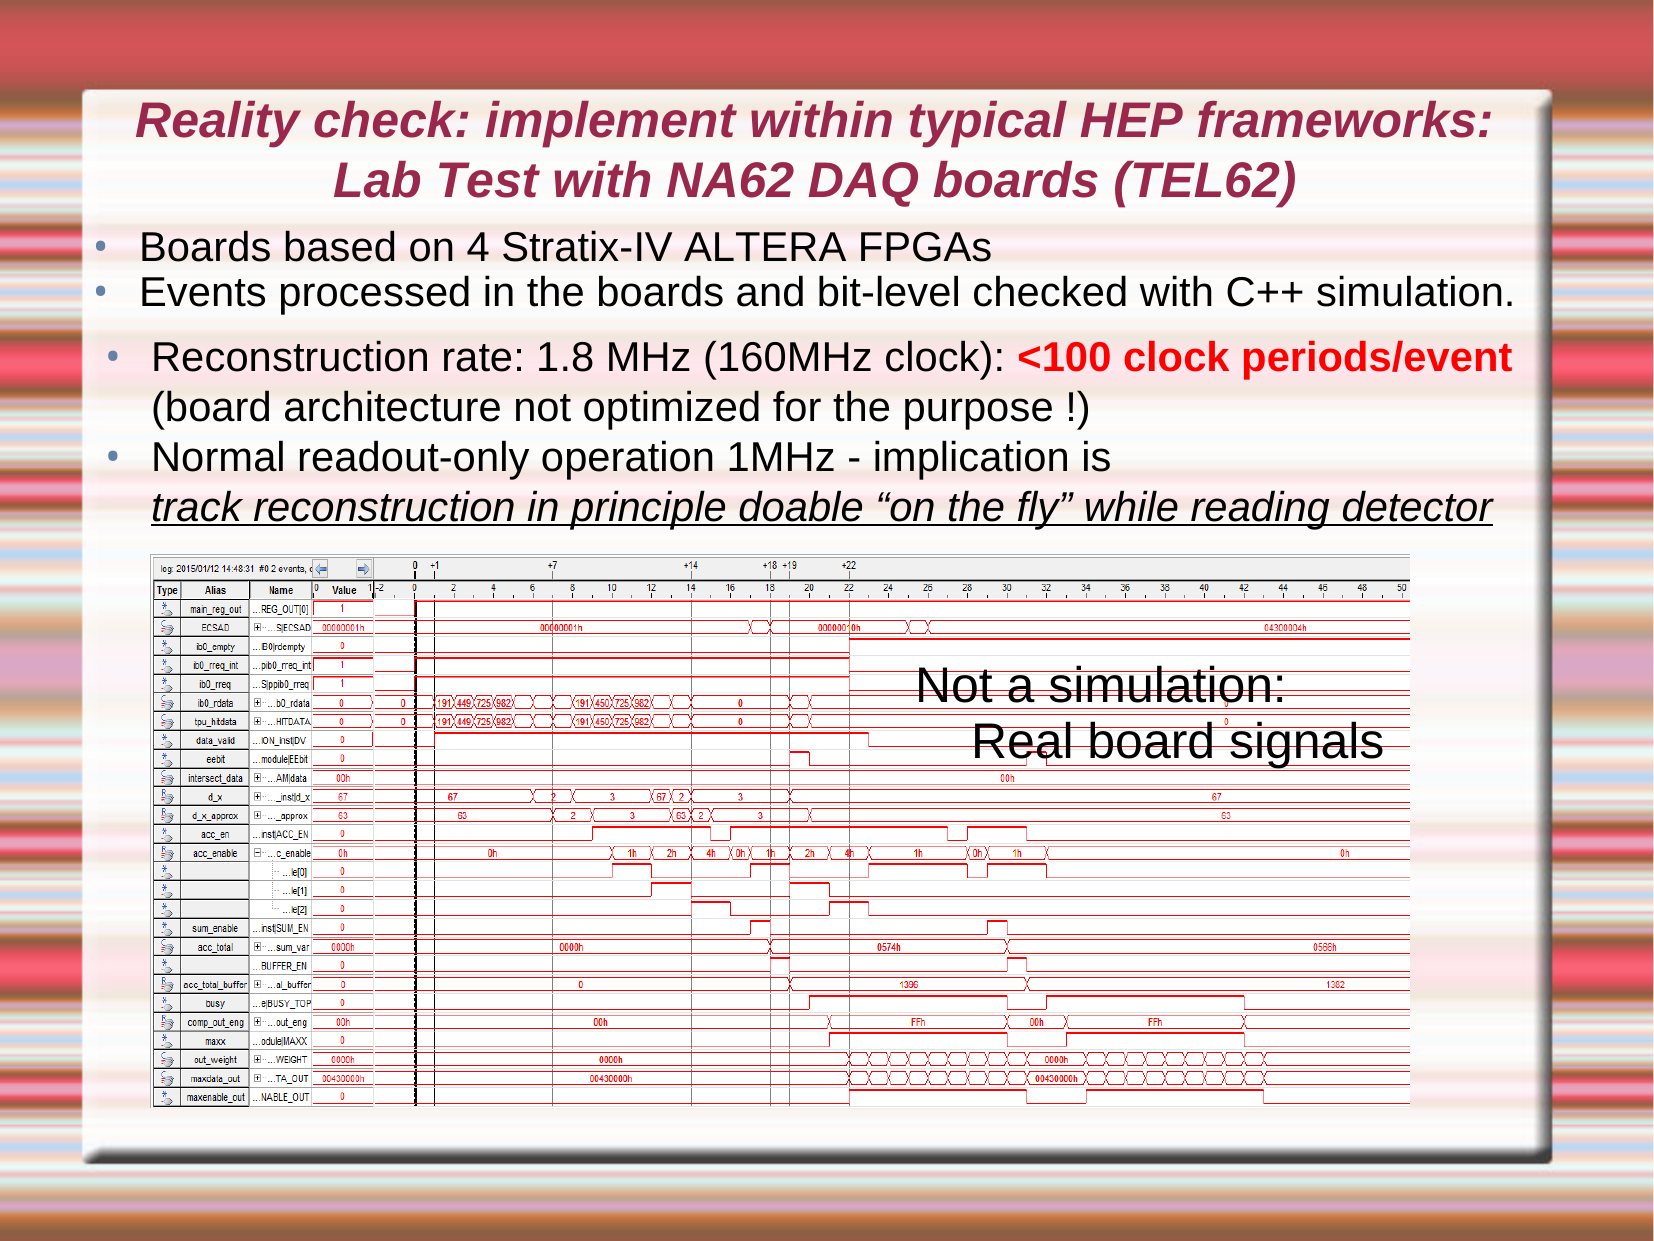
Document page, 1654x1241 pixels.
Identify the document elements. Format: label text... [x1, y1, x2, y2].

title Reality check: implement within typical HEP frameworks: Lab Test with NA62 DAQ boards (TEL62) [109, 85, 1521, 210]
text_box Reconstruction rate: 1.8 MHz (160MHz clock): <100 clock periods/event (board architecture not optimized for the purpose !) Normal readout-only operation 1MHz - implication is track reconstruction in principle doable “on the fly” while reading detector [105, 330, 1516, 569]
text_box Not a simulation: Real board signals [915, 657, 1385, 826]
text_box Boards based on 4 Stratix-IV ALTERA FPGAs Events processed in the boards and bit-level checked with C++ simulation. [84, 217, 1531, 556]
picture [0, 0, 1654, 1241]
